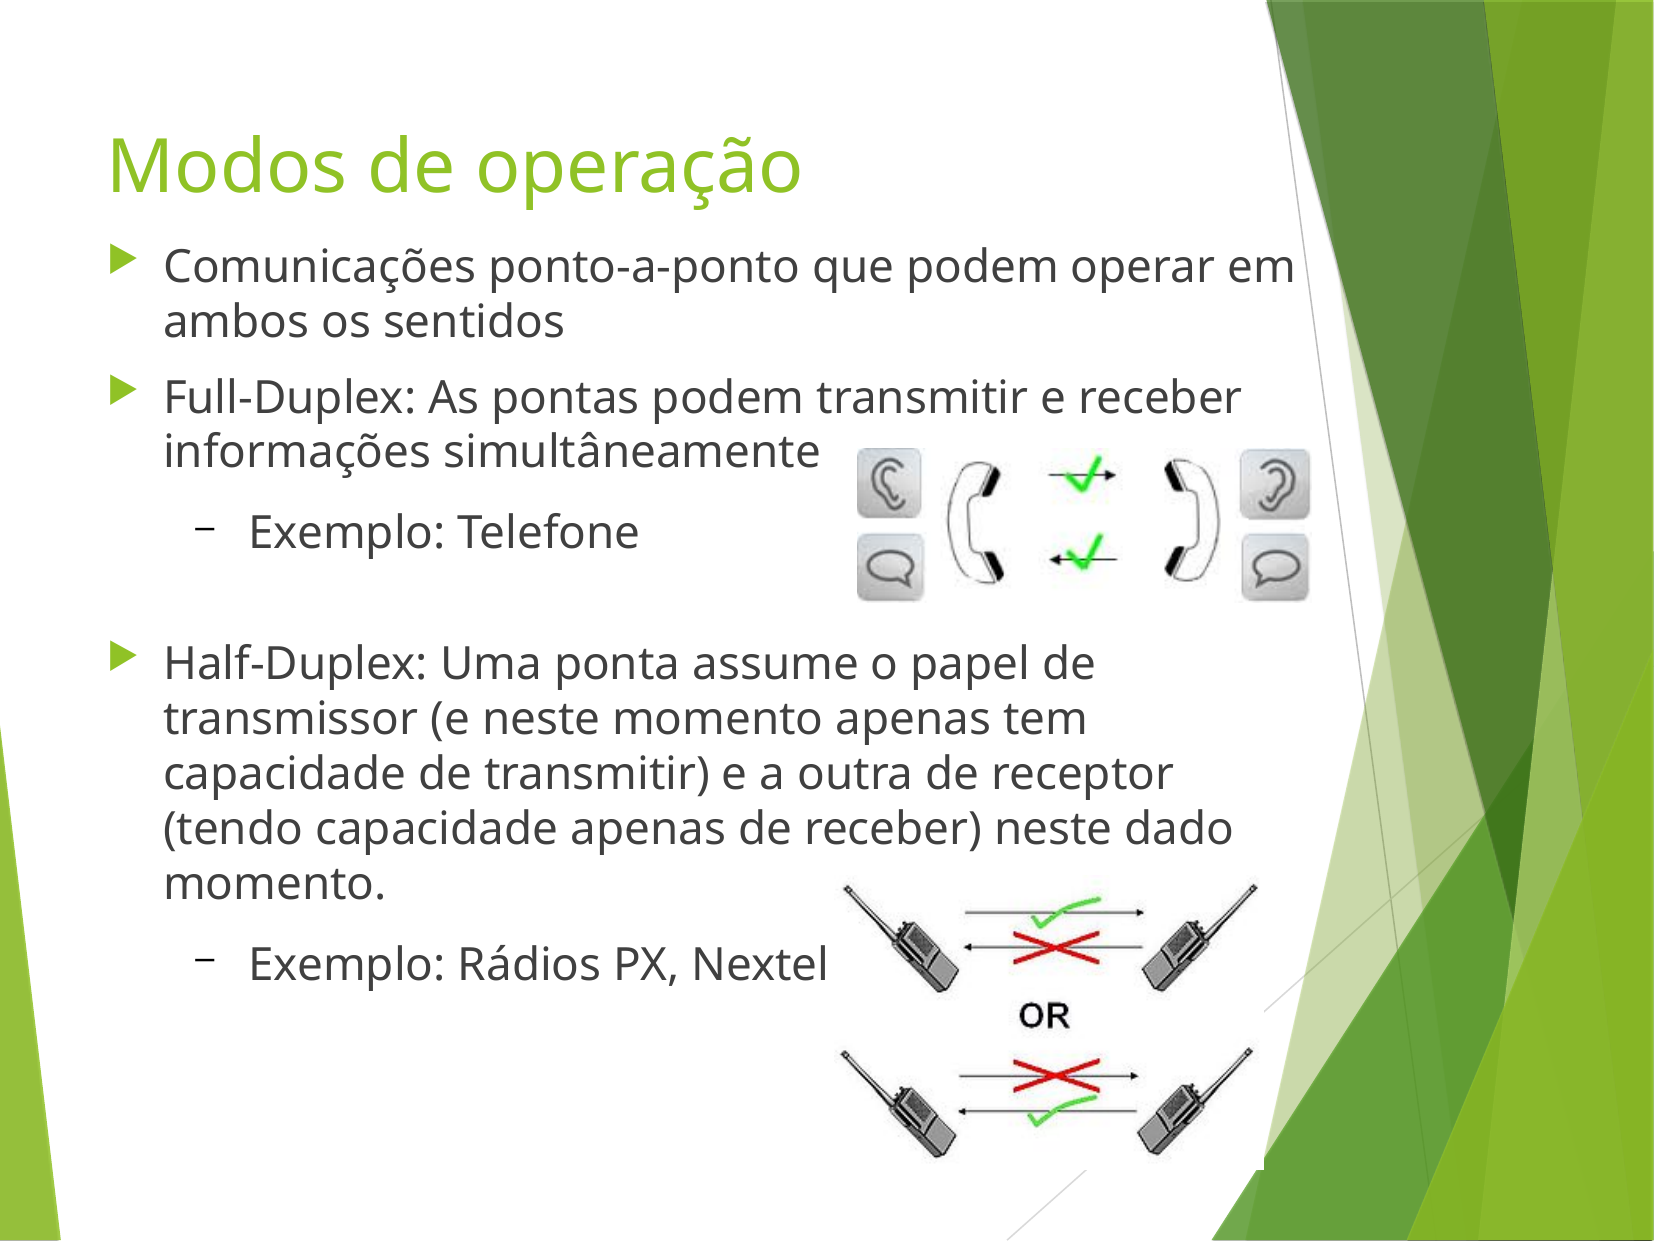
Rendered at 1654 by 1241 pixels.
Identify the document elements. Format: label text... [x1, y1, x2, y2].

title Modos de operação [91, 110, 1258, 229]
picture [834, 875, 1264, 1170]
list Comunicações ponto-a-ponto que podem operar em ambos os sentidos Full-Duplex: As pontas podem transmitir e receber informações simultâneamente Exemplo: Telefone Half-Duplex: Uma ponta assume o papel de transmissor (e neste momento apenas tem capacidade de transmitir) e a outra de receptor (tendo capacidade apenas de receber) neste dado momento. Exemplo: Rádios PX, Nextel [91, 229, 1323, 1161]
picture [857, 448, 1312, 603]
